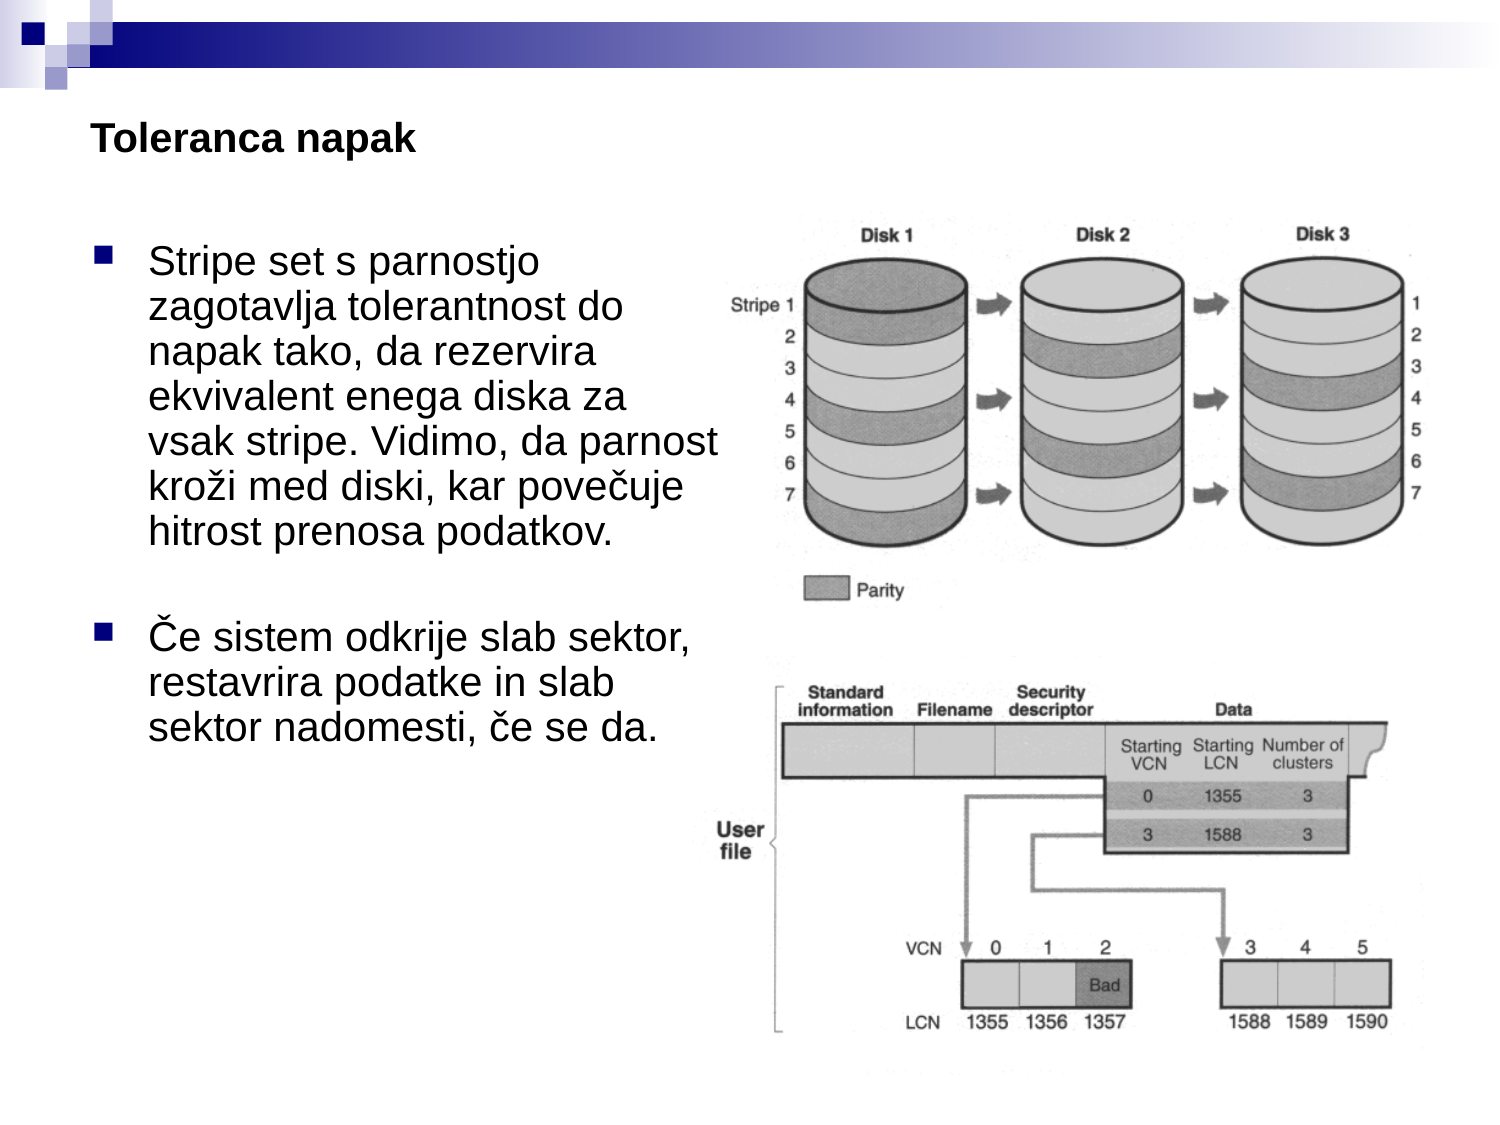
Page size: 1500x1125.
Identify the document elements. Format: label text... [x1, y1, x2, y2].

picture [690, 656, 1424, 1076]
picture [726, 207, 1435, 609]
list Stripe set s parnostjo zagotavlja tolerantnost do napak tako, da rezervira ekvivalent enega diska za vsak stripe. Vidimo, da parnost kroži med diski, kar povečuje hitrost prenosa podatkov. Če sistem odkrije slab sektor, restavrira podatke in slab sektor nadomesti, če se da. [76, 231, 740, 870]
title Toleranca napak [75, 75, 1425, 197]
